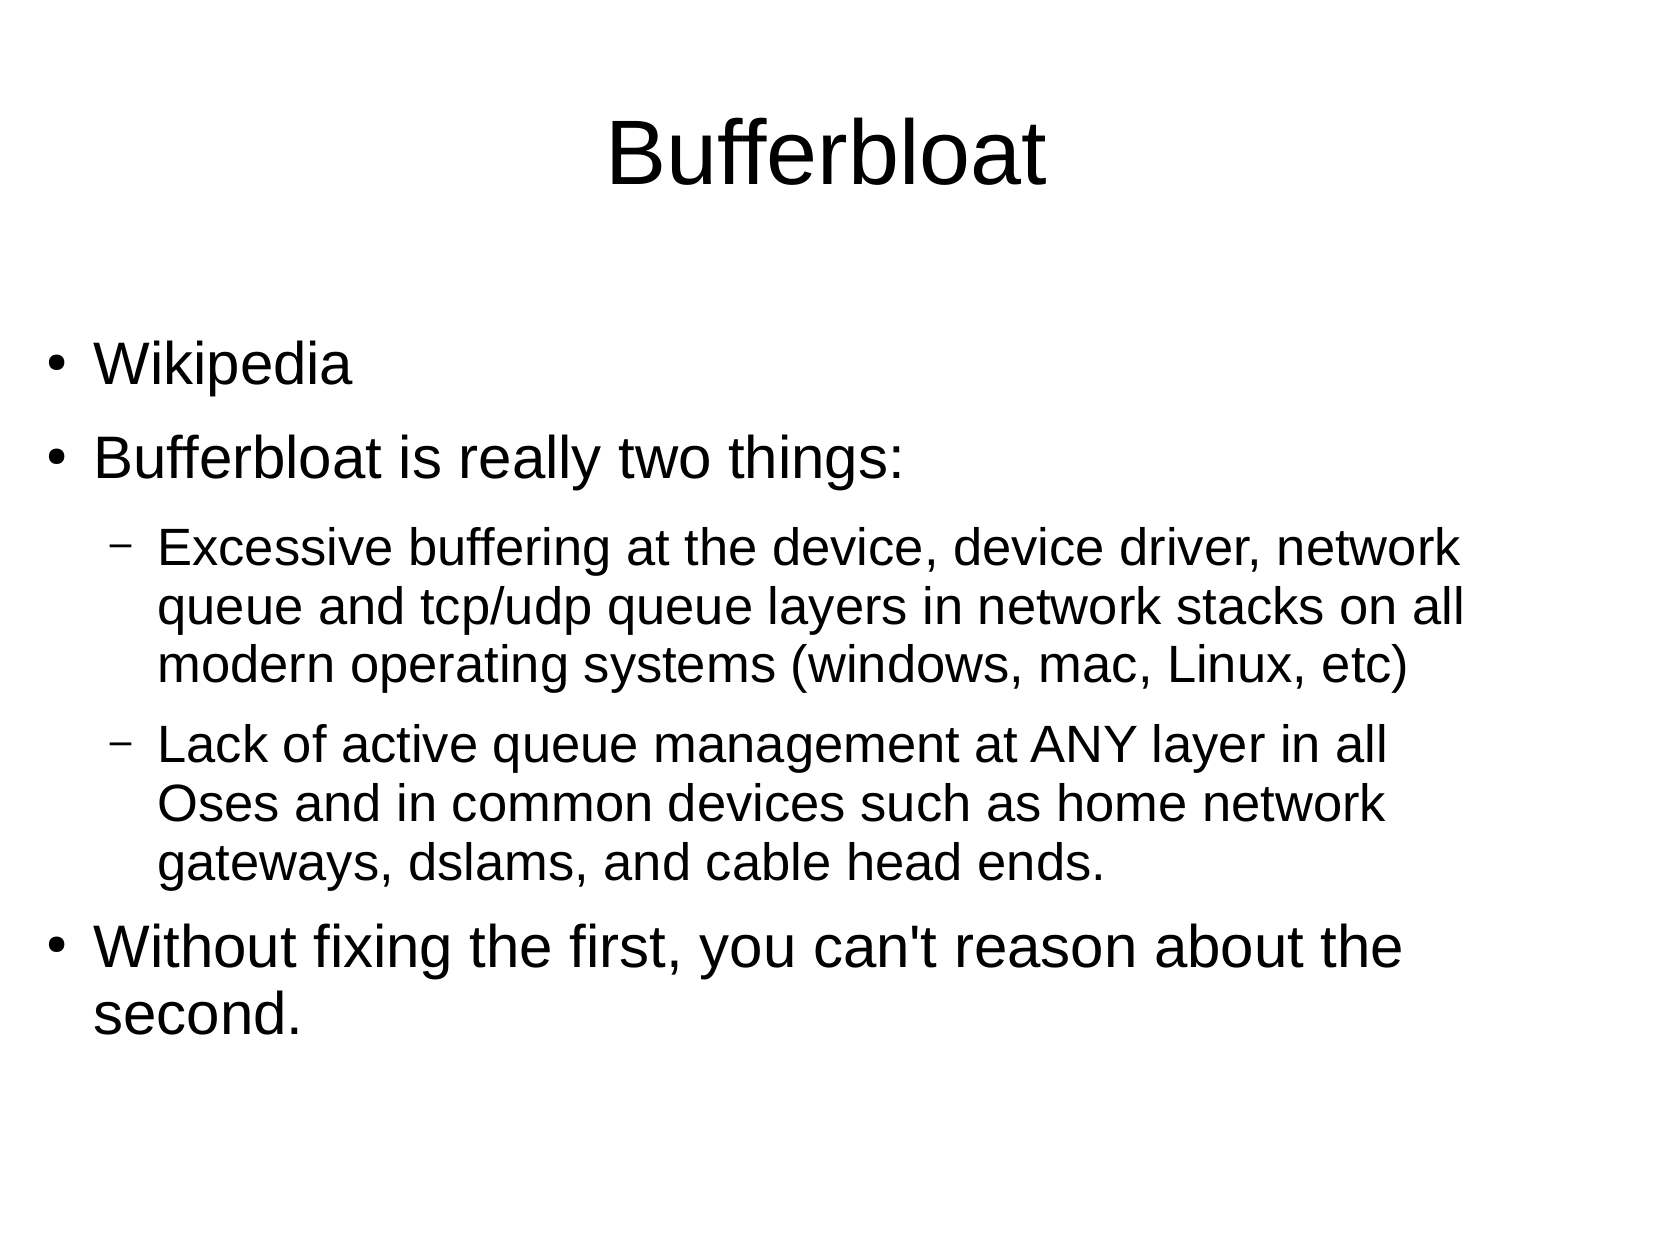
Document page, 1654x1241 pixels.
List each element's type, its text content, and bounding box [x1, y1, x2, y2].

title Bufferbloat [82, 49, 1571, 257]
list Wikipedia Bufferbloat is really two things: Excessive buffering at the device, device driver, network queue and tcp/udp queue layers in network stacks on all modern operating systems (windows, mac, Linux, etc) Lack of active queue management at ANY layer in all Oses and in common devices such as home network gateways, dslams, and cable head ends. Without fixing the first, you can't reason about the second. [30, 330, 1486, 1051]
